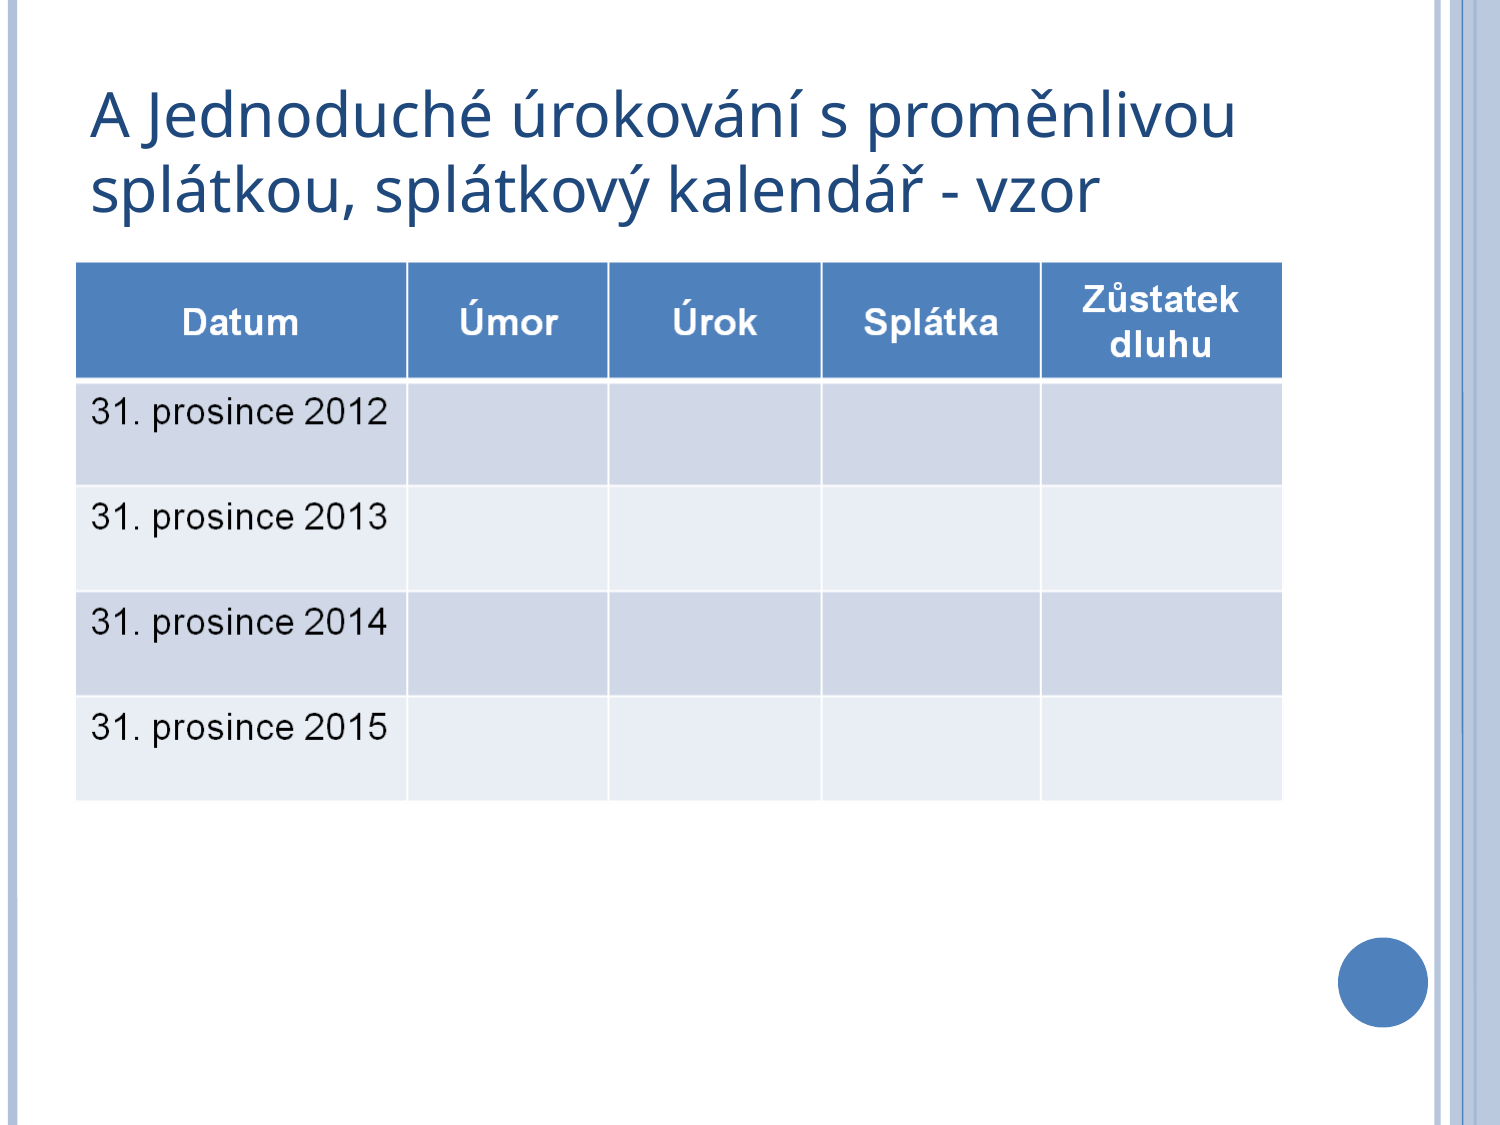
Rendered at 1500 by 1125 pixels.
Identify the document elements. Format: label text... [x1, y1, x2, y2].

title A Jednoduché úrokování s proměnlivou splátkou, splátkový kalendář - vzor [75, 45, 1300, 233]
picture [63, 250, 1295, 814]
